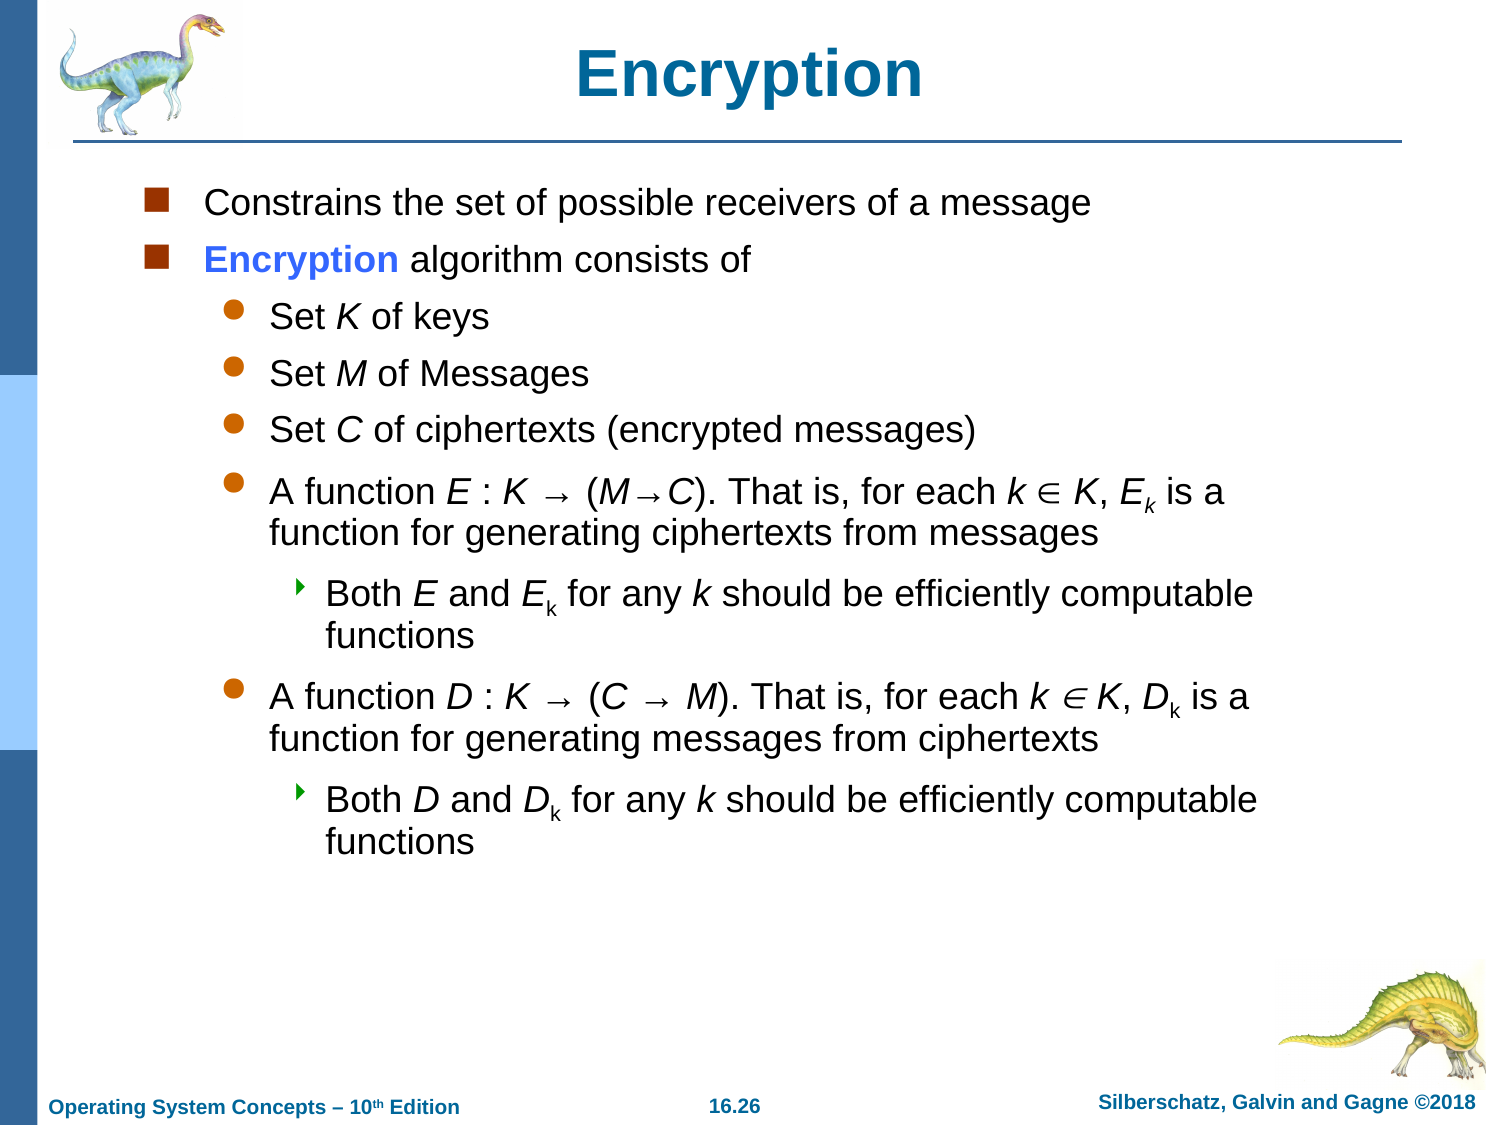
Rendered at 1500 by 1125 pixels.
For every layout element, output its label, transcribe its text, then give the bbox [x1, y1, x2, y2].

picture [1275, 959, 1486, 1090]
picture [1415, 1094, 1423, 1099]
title Encryption [75, 23, 1426, 118]
picture [46, 0, 243, 149]
list Constrains the set of possible receivers of a message Encryption algorithm consists of Set K of keys Set M of Messages Set C of ciphertexts (encrypted messages) A function E : K → (M→C). That is, for each k  K, Ek is a function for generating ciphertexts from messages Both E and Ek for any k should be efficiently computable functions A function D : K → (C → M). That is, for each k  K, Dk is a function for generating messages from ciphertexts Both D and Dk for any k should be efficiently computable functions [132, 175, 1295, 1025]
